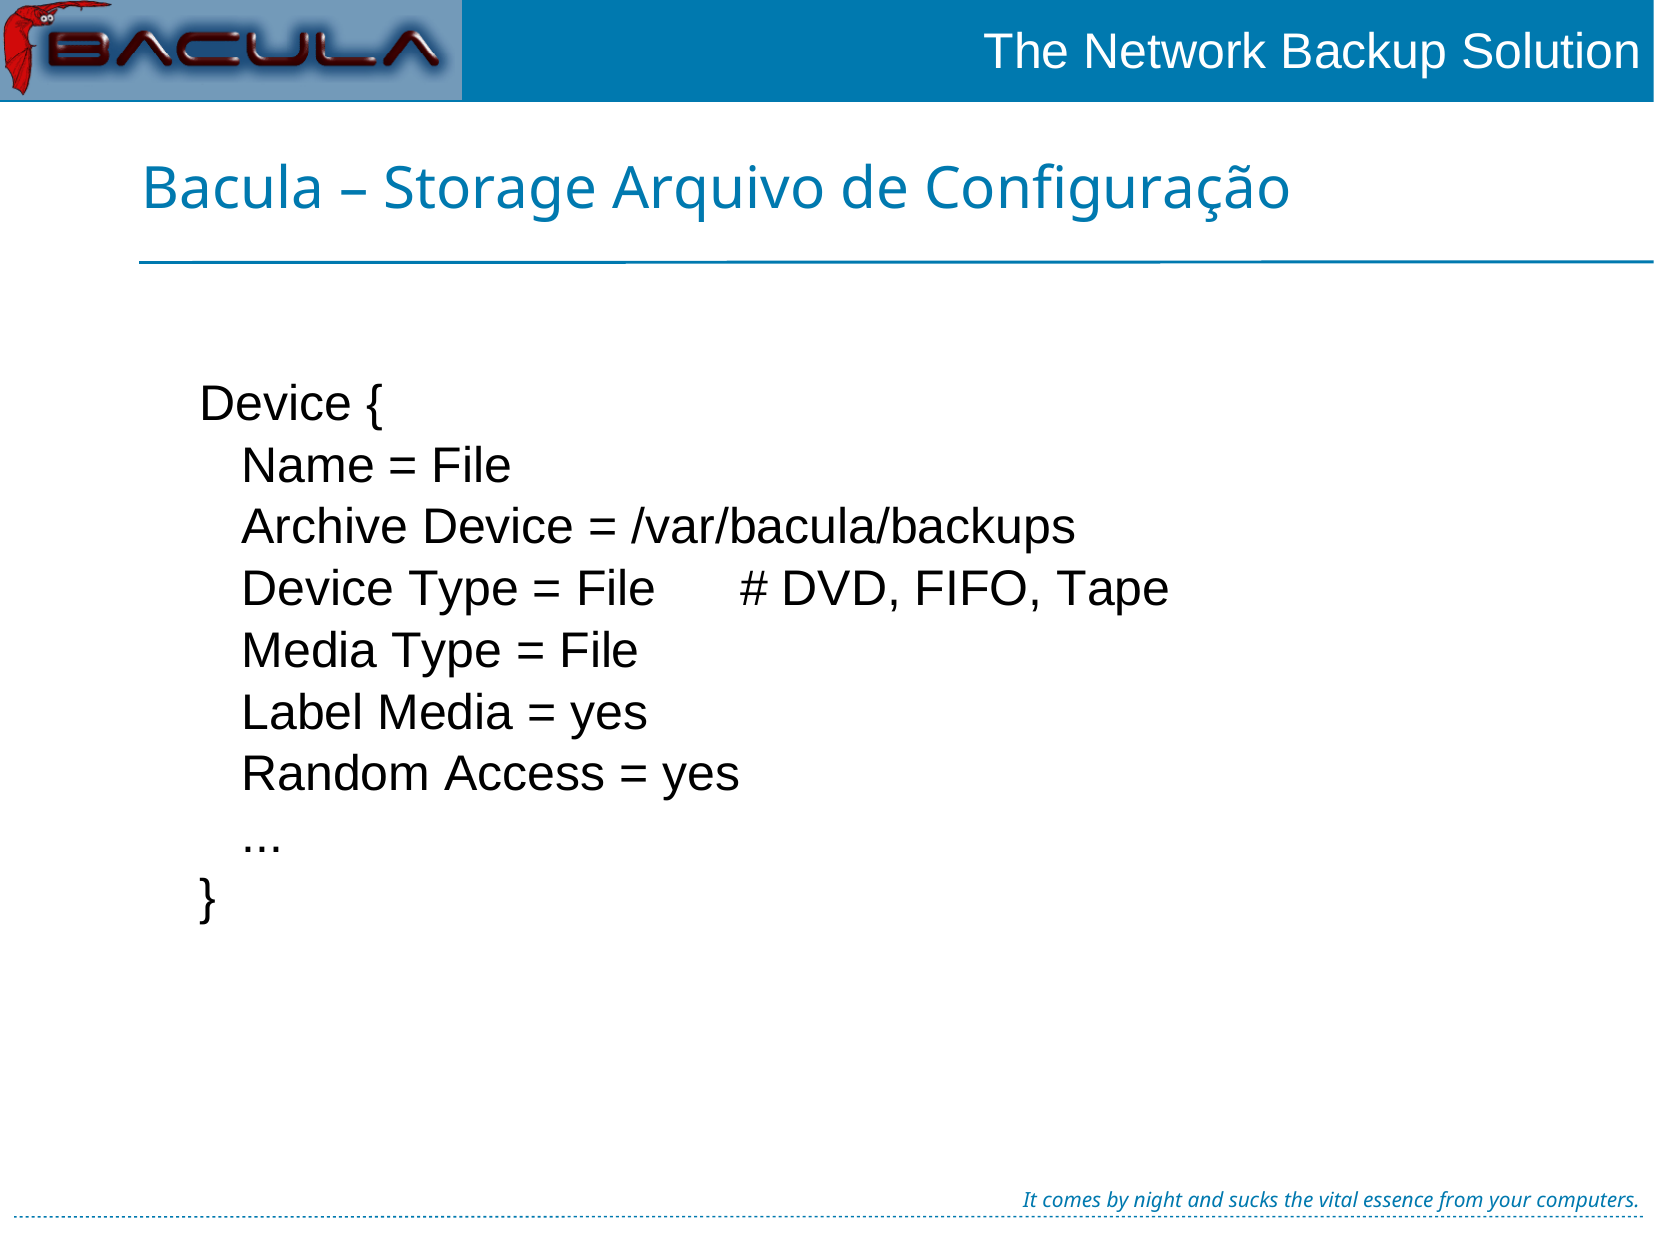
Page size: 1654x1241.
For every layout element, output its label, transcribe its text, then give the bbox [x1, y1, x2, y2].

title Bacula – Storage Arquivo de Configuração [141, 112, 1501, 226]
picture [0, 0, 461, 99]
list Device { Name = File Archive Device = /var/bacula/backups Device Type = File # DVD, FIFO, Tape Media Type = File Label Media = yes Random Access = yes ... } [140, 375, 1534, 1127]
